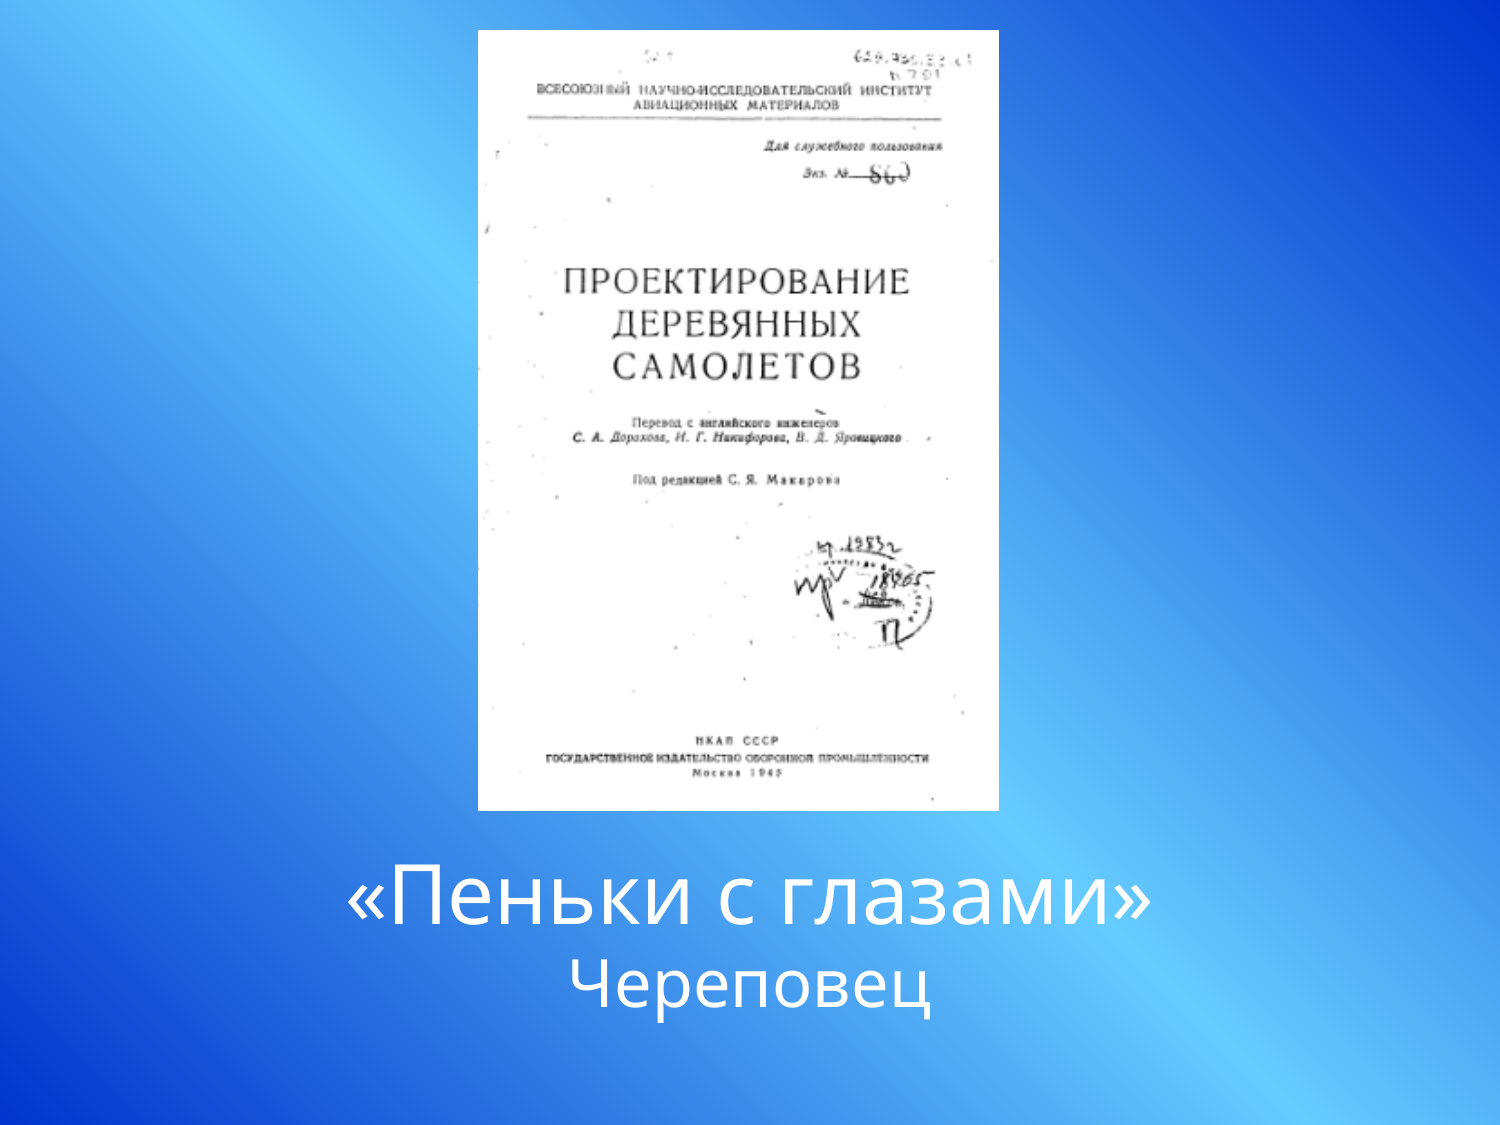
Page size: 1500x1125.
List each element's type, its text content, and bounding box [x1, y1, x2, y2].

text_box «Пеньки с глазами» Череповец [112, 810, 1388, 1052]
picture [478, 30, 999, 811]
